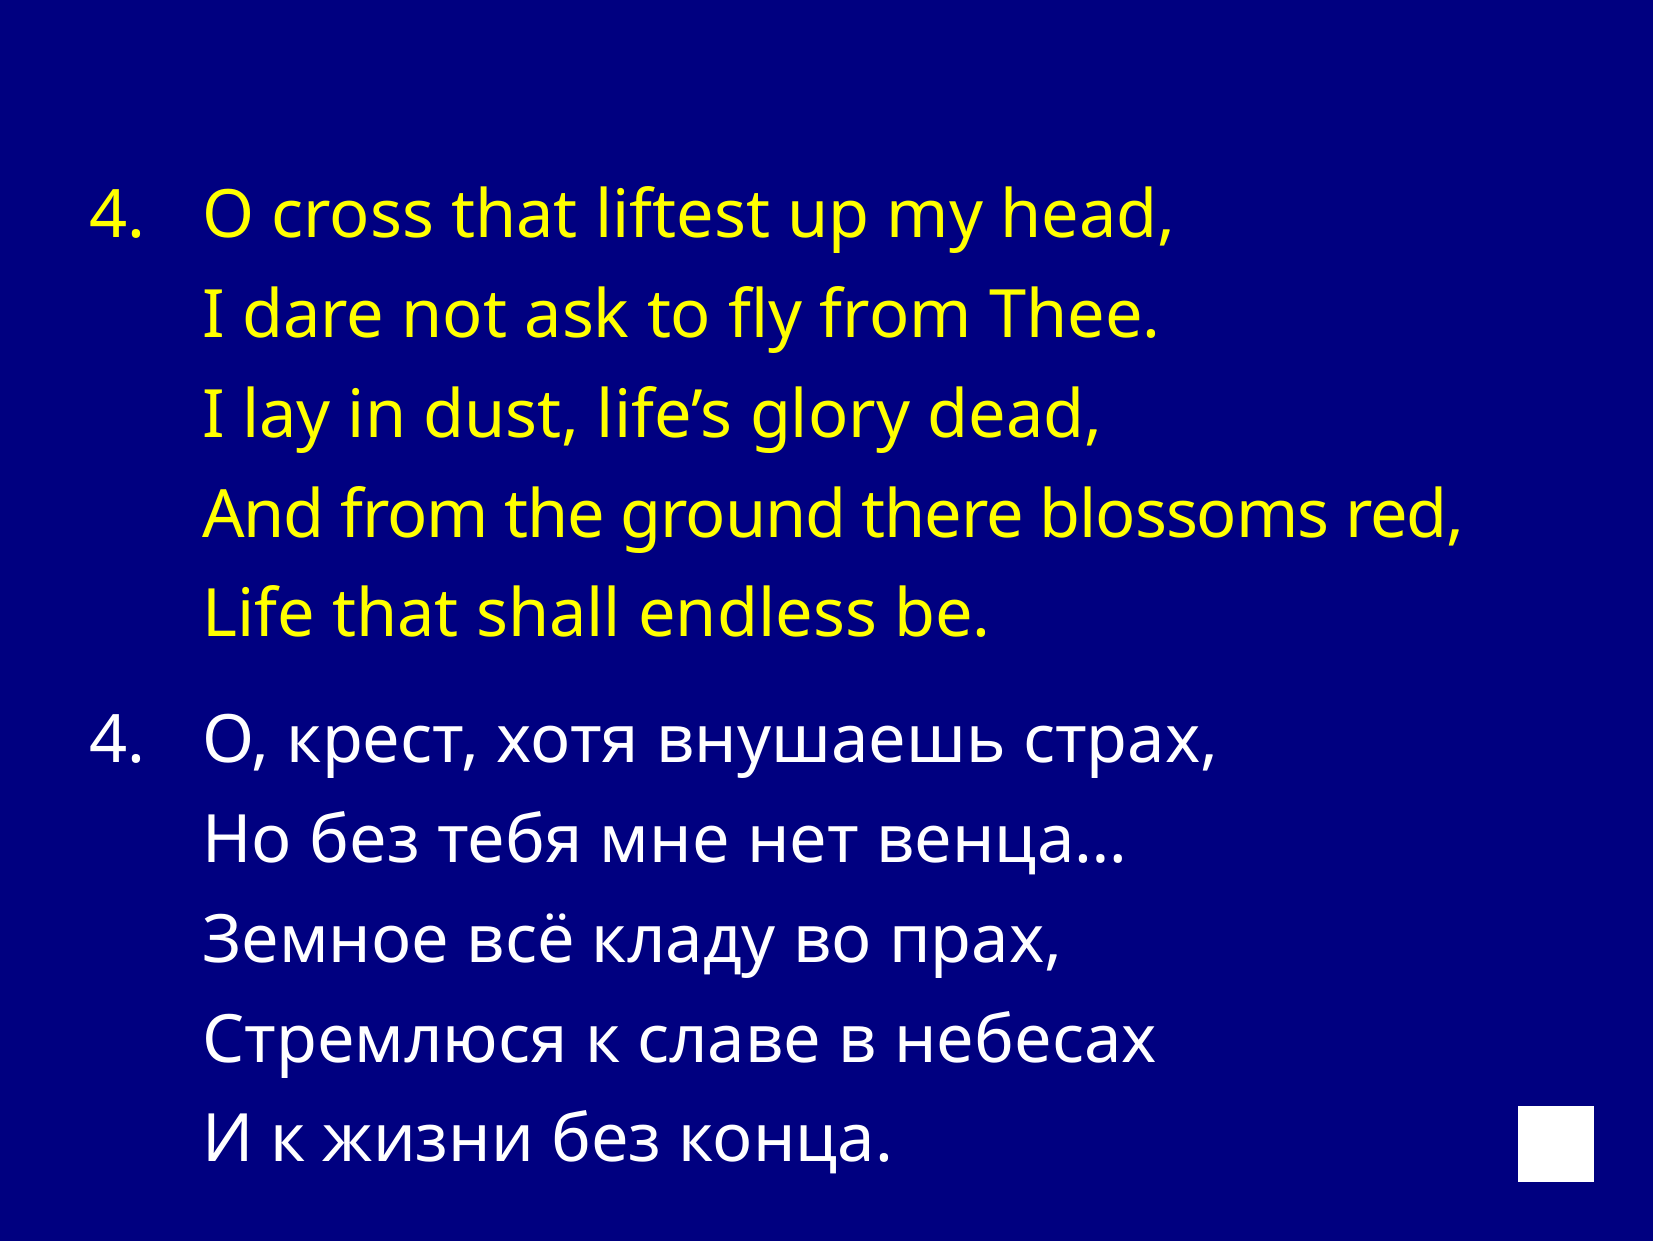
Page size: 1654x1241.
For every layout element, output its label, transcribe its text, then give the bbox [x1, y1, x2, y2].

text_box 4. O cross that liftest up my head, I dare not ask to fly from Thee. I lay in dust, life’s glory dead, And from the ground there blossoms red, Life that shall endless be. [75, 150, 1651, 638]
text_box [1518, 1106, 1594, 1182]
text_box 4. О, крест, хотя внушаешь страх, Но без тебя мне нет венца… Земное всё кладу во прах, Стремлюся к славе в небесах И к жизни без конца. [75, 675, 1576, 1163]
